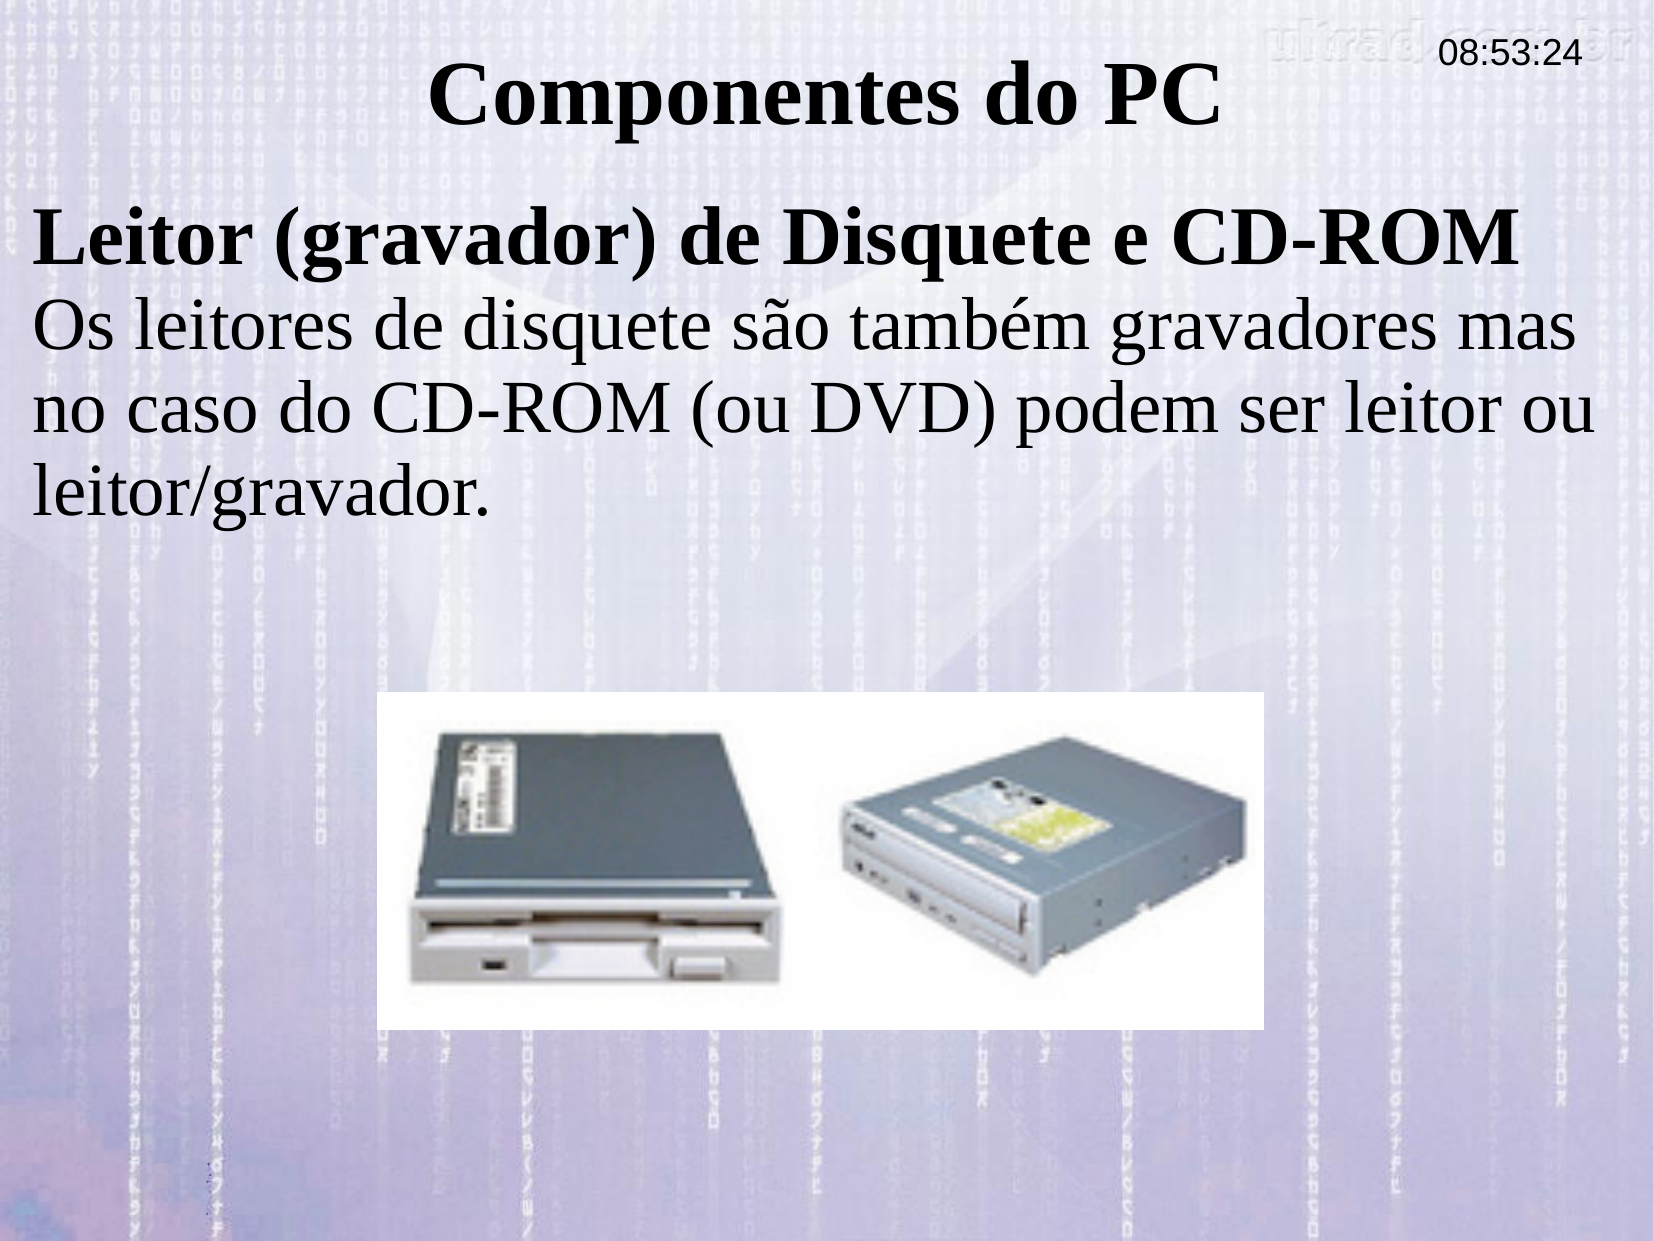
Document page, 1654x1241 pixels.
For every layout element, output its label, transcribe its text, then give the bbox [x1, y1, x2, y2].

picture [0, 0, 1654, 1241]
text_box Leitor (gravador) de Disquete e CD-ROM Os leitores de disquete são também gravadores mas no caso do CD-ROM (ou DVD) podem ser leitor ou leitor/gravador. [17, 183, 1625, 579]
text_box Componentes do PC [29, 35, 1625, 171]
text_box 09:59:01 [1423, 23, 1631, 94]
